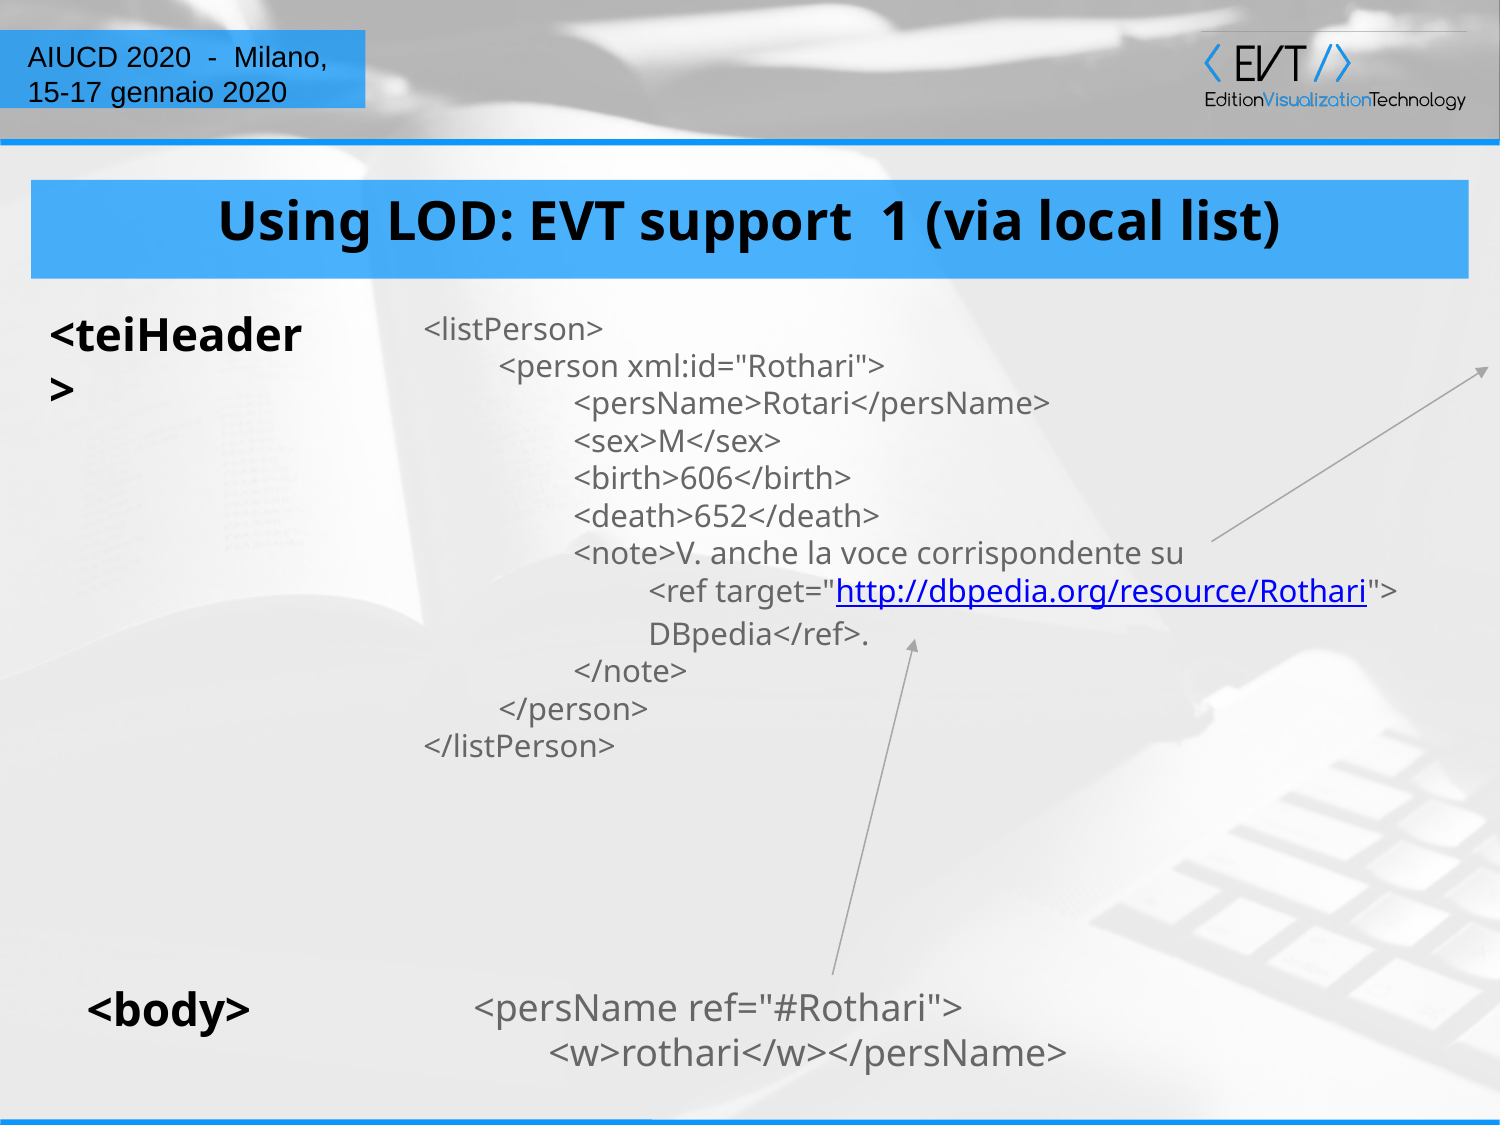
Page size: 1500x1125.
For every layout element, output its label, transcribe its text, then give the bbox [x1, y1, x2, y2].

text_box <body> [71, 965, 377, 1105]
list <persName ref="#Rothari"> <w>rothari</w></persName> [463, 974, 1500, 1074]
picture [1201, 31, 1467, 112]
list <listPerson> <person xml:id="Rothari"> <persName>Rotari</persName> <sex>M</sex> <birth>606</birth> <death>652</death> <note>V. anche la voce corrispondente su <ref target="http://dbpedia.org/resource/Rothari"> DBpedia</ref>. </note> </person> </listPerson> [413, 299, 1476, 906]
title Using LOD: EVT support 1 (via local list) [31, 176, 1469, 276]
text_box <teiHeader> [34, 290, 339, 430]
text_box refers to www.ancientwisdoms.ac.uk/media/ontology/sawsOntology.owl#refersTo [0, 30, 366, 109]
